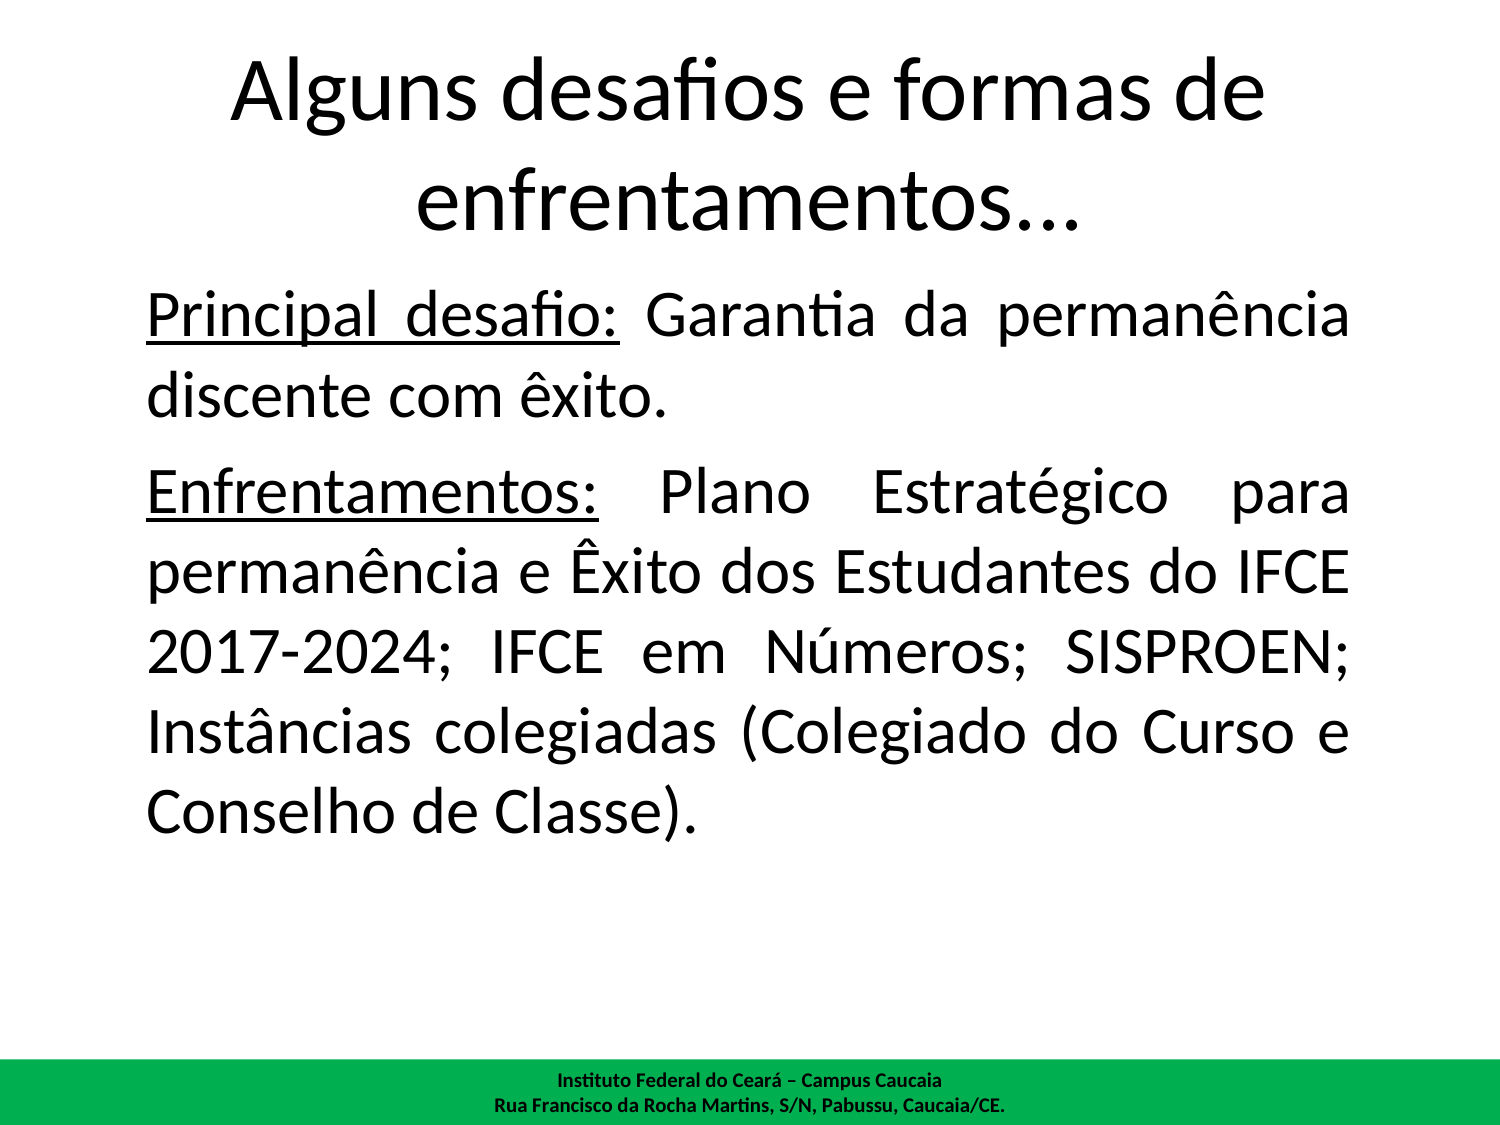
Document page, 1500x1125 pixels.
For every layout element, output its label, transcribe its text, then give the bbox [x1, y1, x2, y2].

title Alguns desafios e formas de enfrentamentos... [75, 21, 1426, 257]
list Principal desafio: Garantia da permanência discente com êxito. Enfrentamentos: Plano Estratégico para permanência e Êxito dos Estudantes do IFCE 2017-2024; IFCE em Números; SISPROEN; Instâncias colegiadas (Colegiado do Curso e Conselho de Classe). [75, 262, 1426, 1005]
